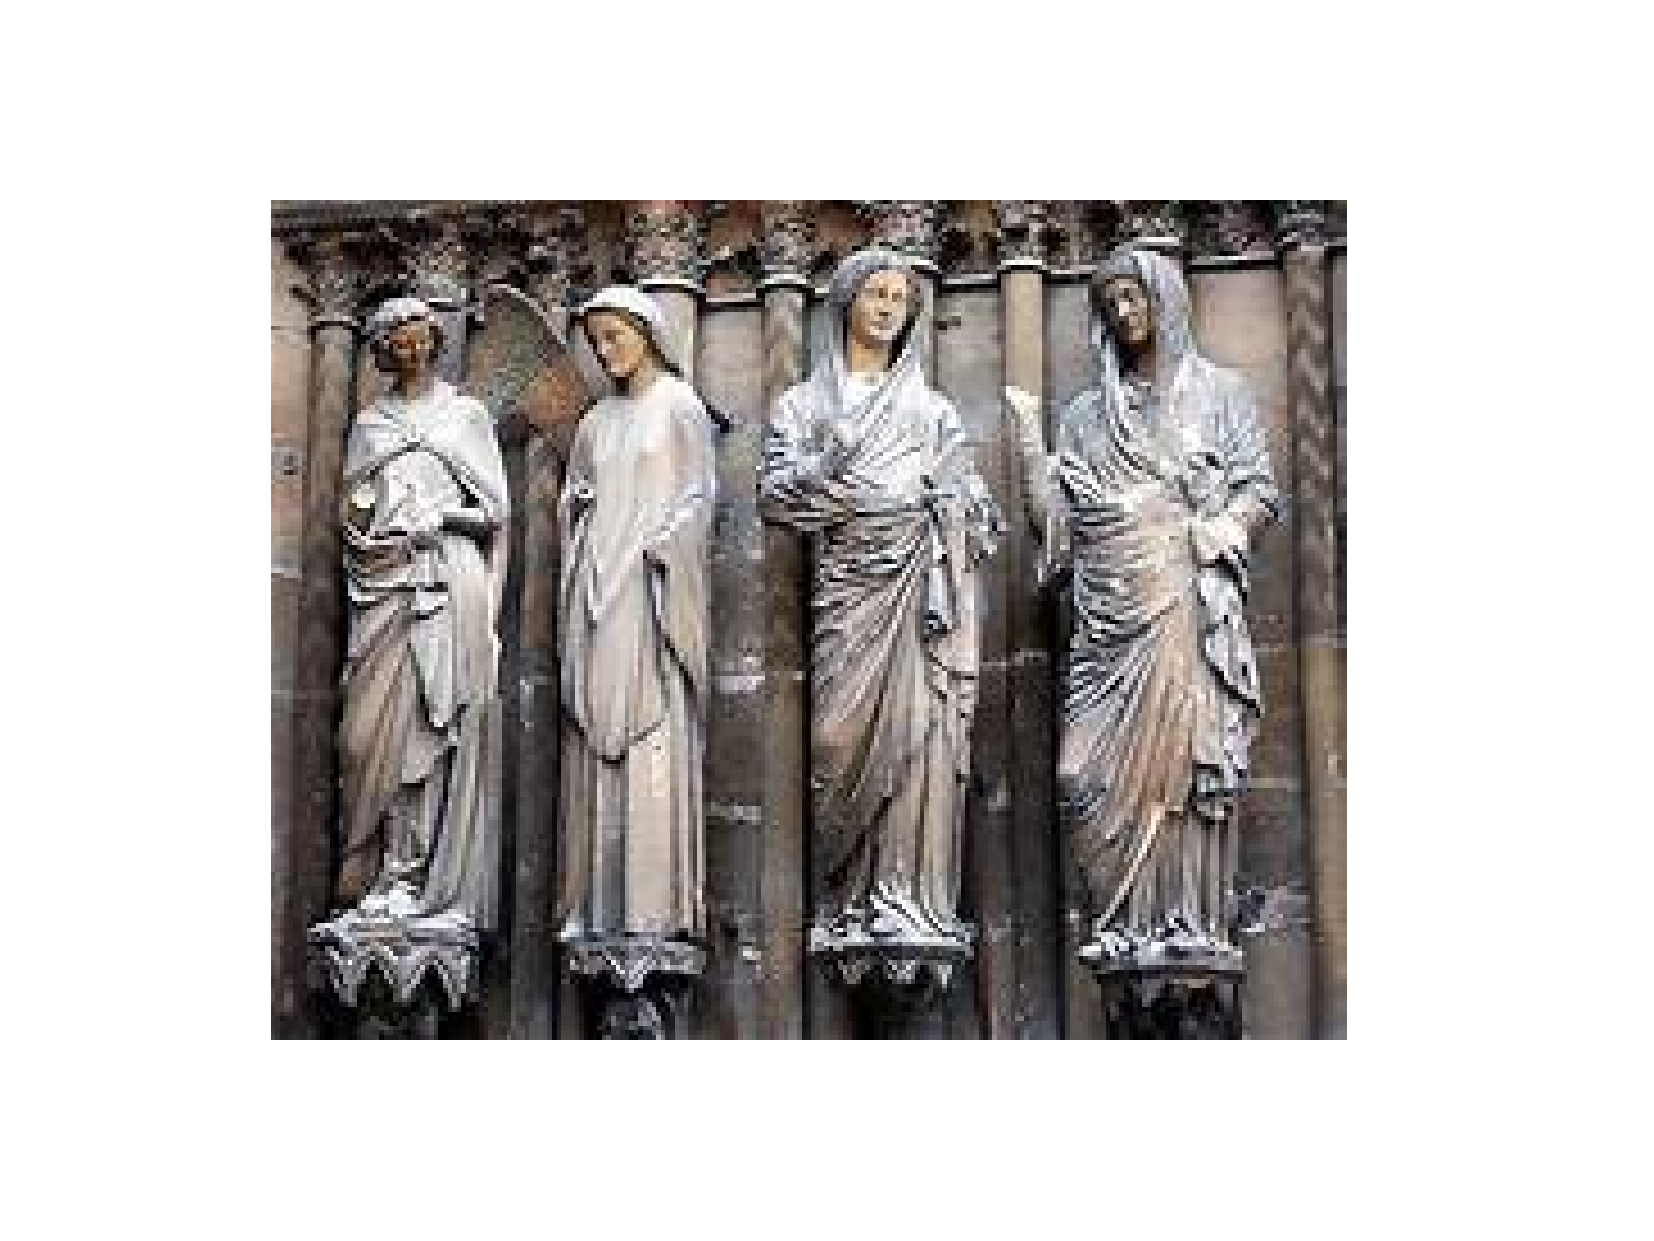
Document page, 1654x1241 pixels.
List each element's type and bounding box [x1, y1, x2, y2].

picture [271, 200, 1347, 1040]
